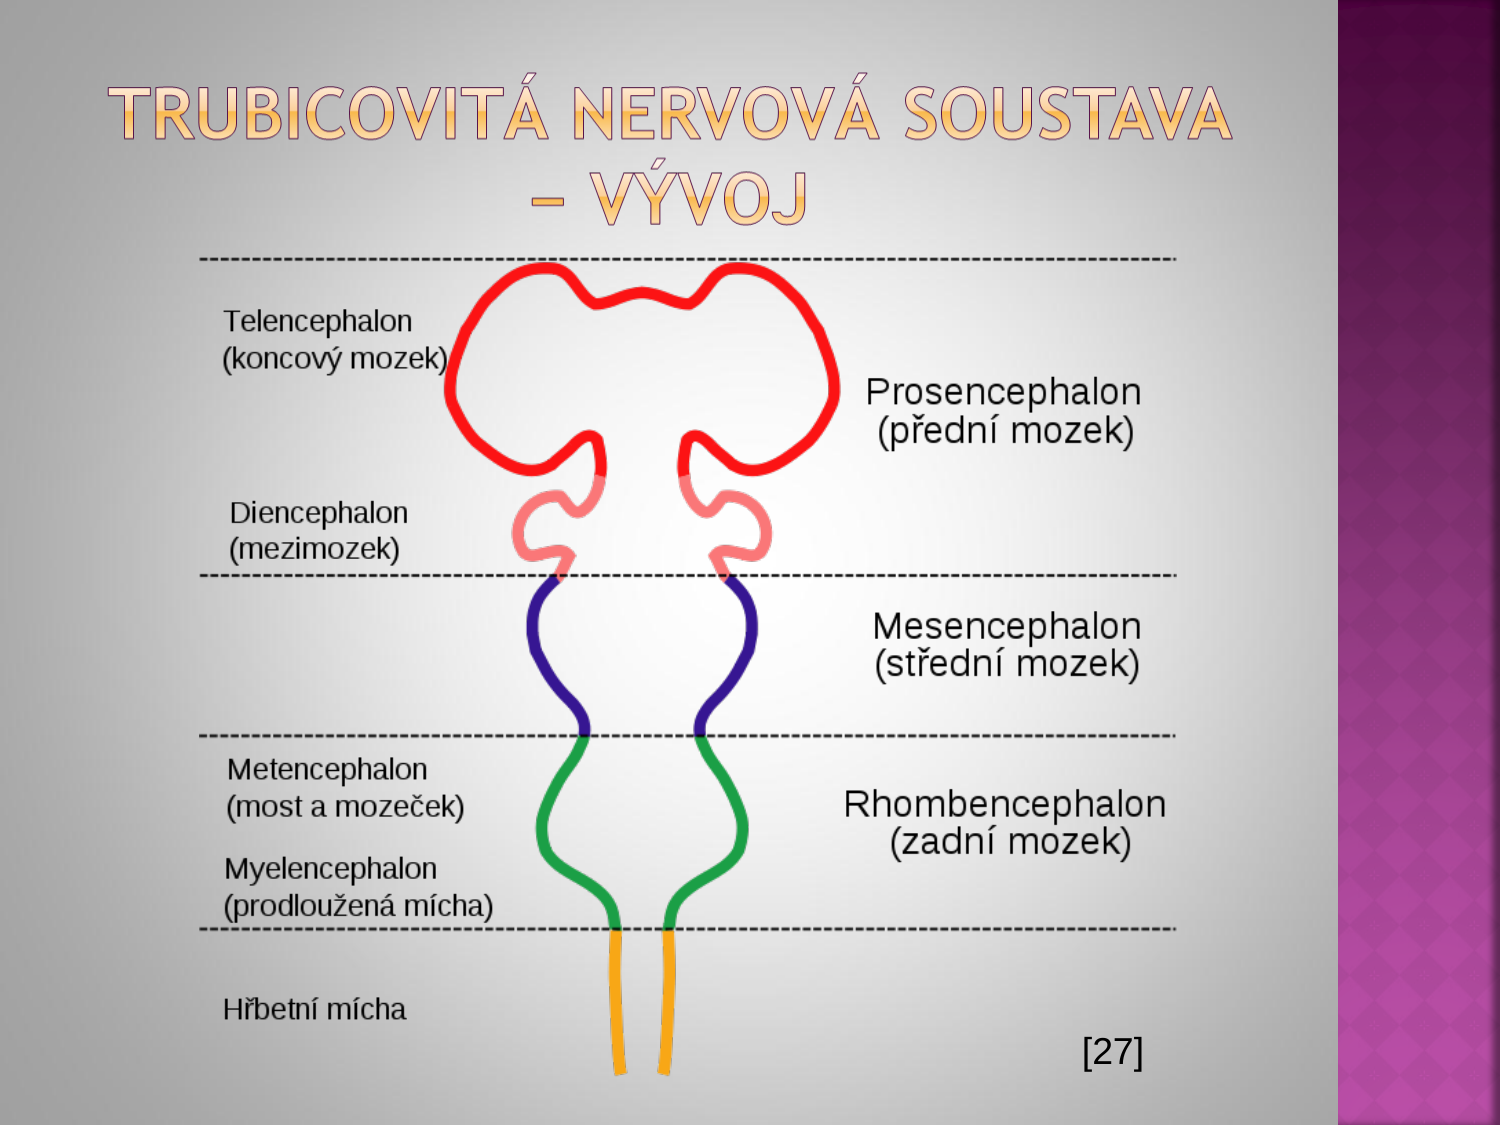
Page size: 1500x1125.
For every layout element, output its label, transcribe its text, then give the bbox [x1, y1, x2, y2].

text_box [27] [1067, 1019, 1160, 1125]
picture [0, 0, 1500, 1125]
text_box [65, 48, 1293, 1083]
